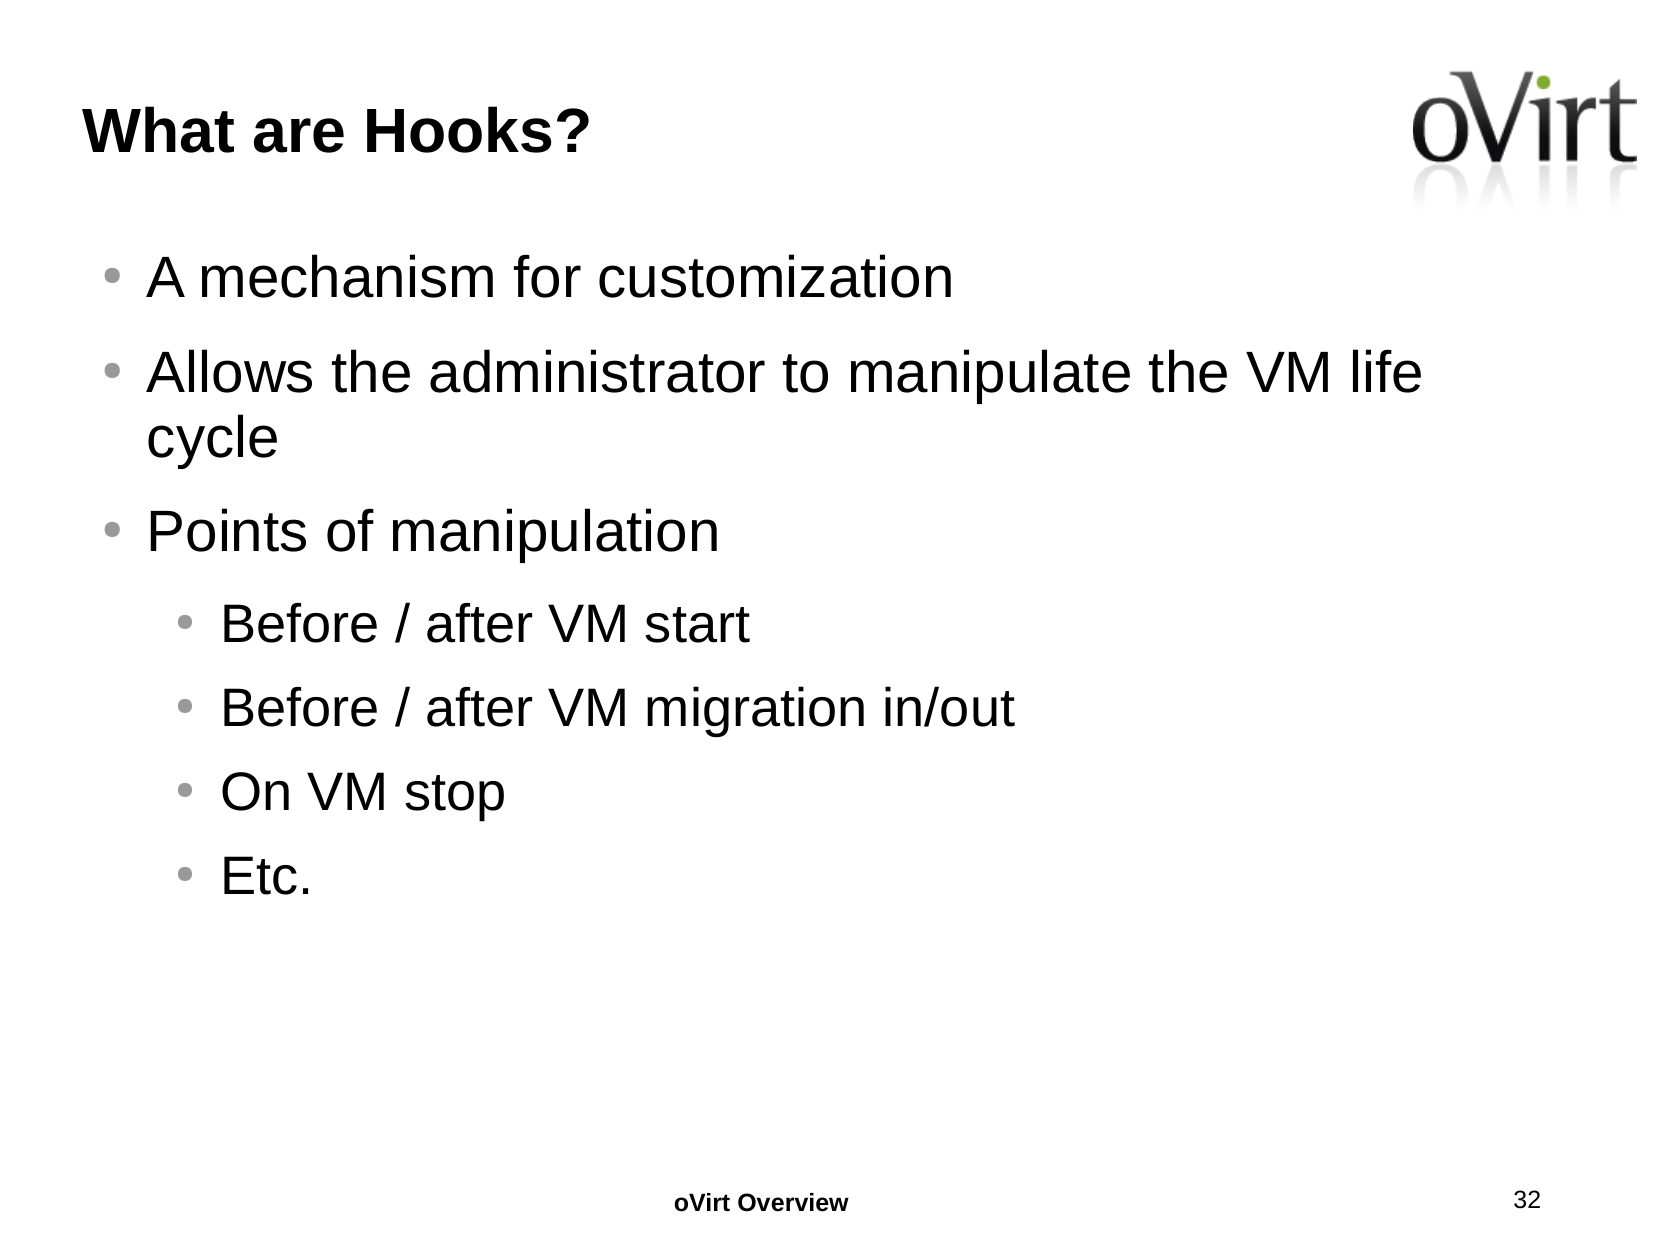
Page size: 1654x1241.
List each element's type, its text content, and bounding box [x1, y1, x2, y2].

picture [1571, 63, 1637, 212]
title What are Hooks? [82, 37, 1571, 226]
list A mechanism for customization Allows the administrator to manipulate the VM life cycle Points of manipulation Before / after VM start Before / after VM migration in/out On VM stop Etc. [86, 244, 1576, 1039]
